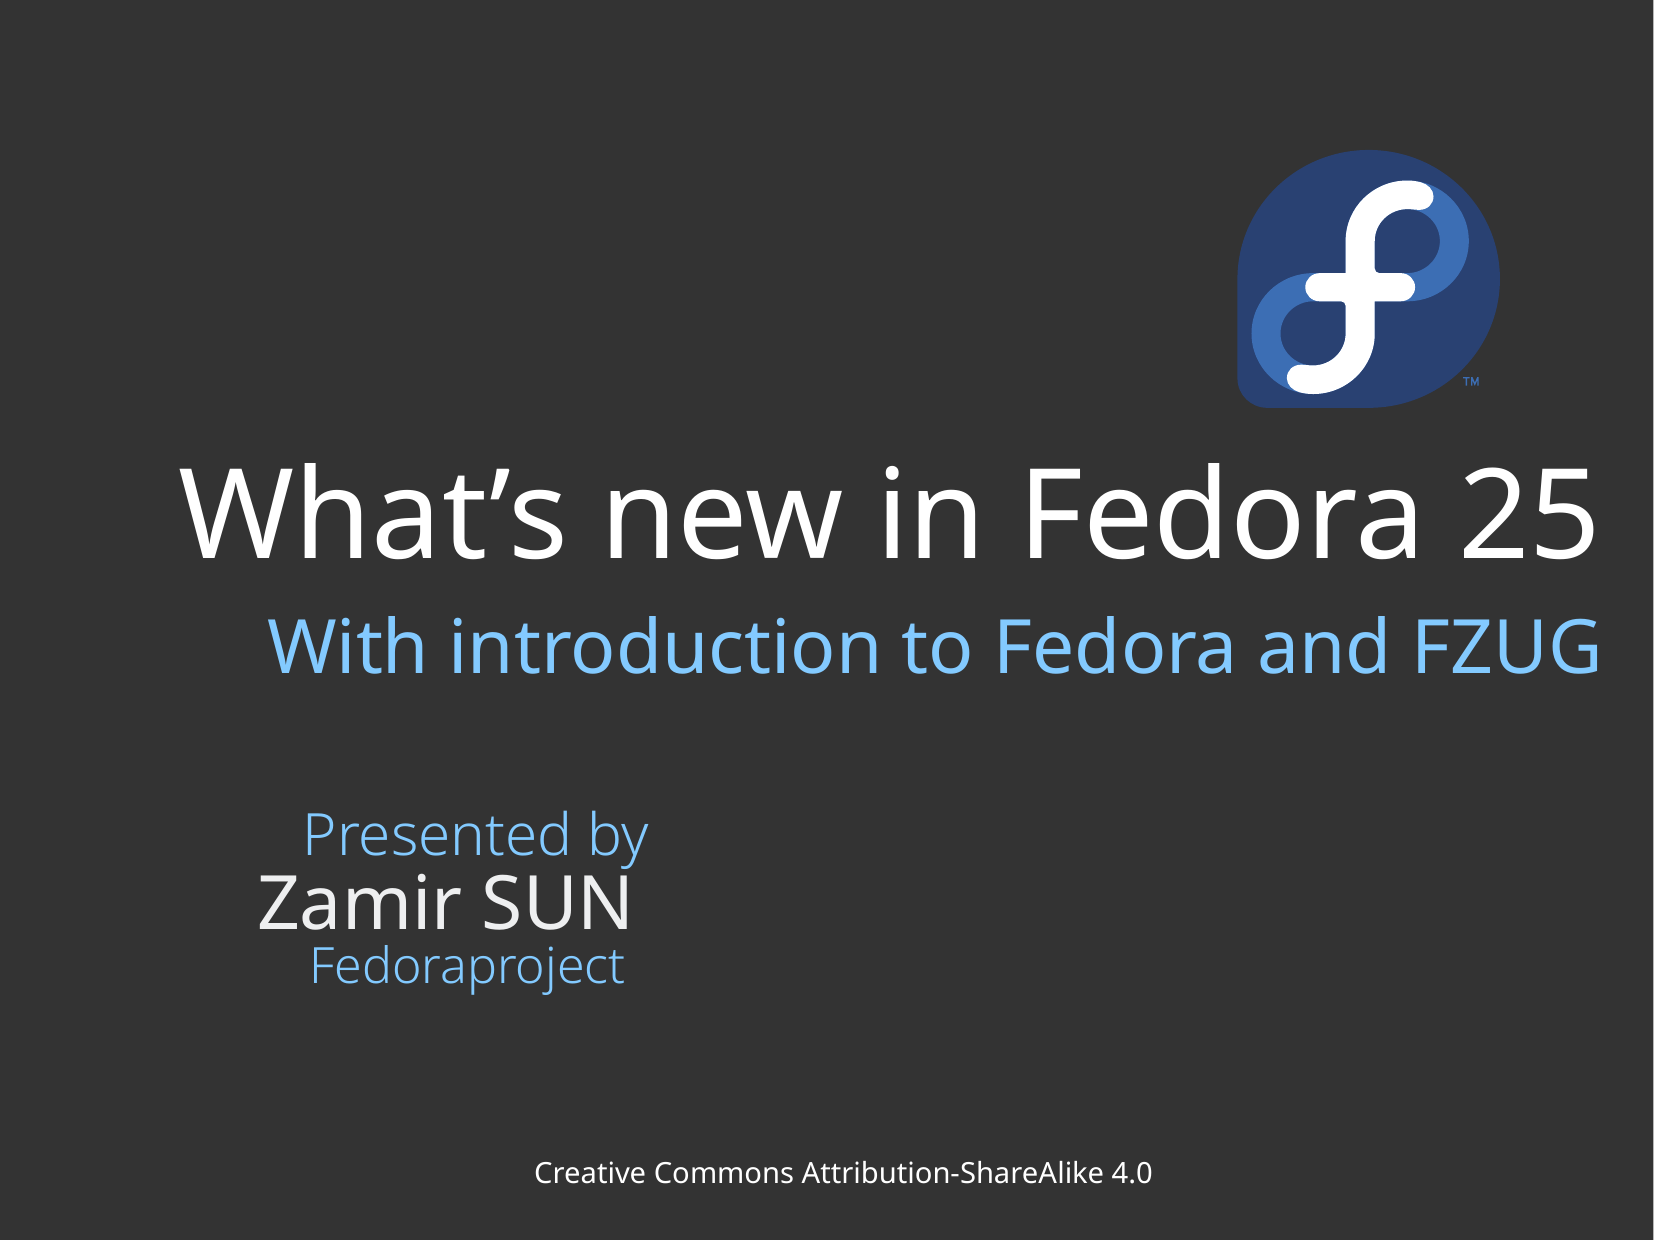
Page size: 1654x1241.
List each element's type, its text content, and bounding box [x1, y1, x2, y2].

text_box Presented by [288, 785, 699, 872]
text_box Fedoraproject [294, 922, 1257, 999]
text_box Zamir SUN [242, 841, 1092, 949]
text_box Creative Commons Attribution-ShareAlike 4.0 [36, 1144, 1651, 1240]
text_box What’s new in Fedora 25 [37, 417, 1617, 613]
picture [1237, 149, 1500, 408]
subtitle With introduction to Fedora and FZUG [50, 613, 1604, 721]
